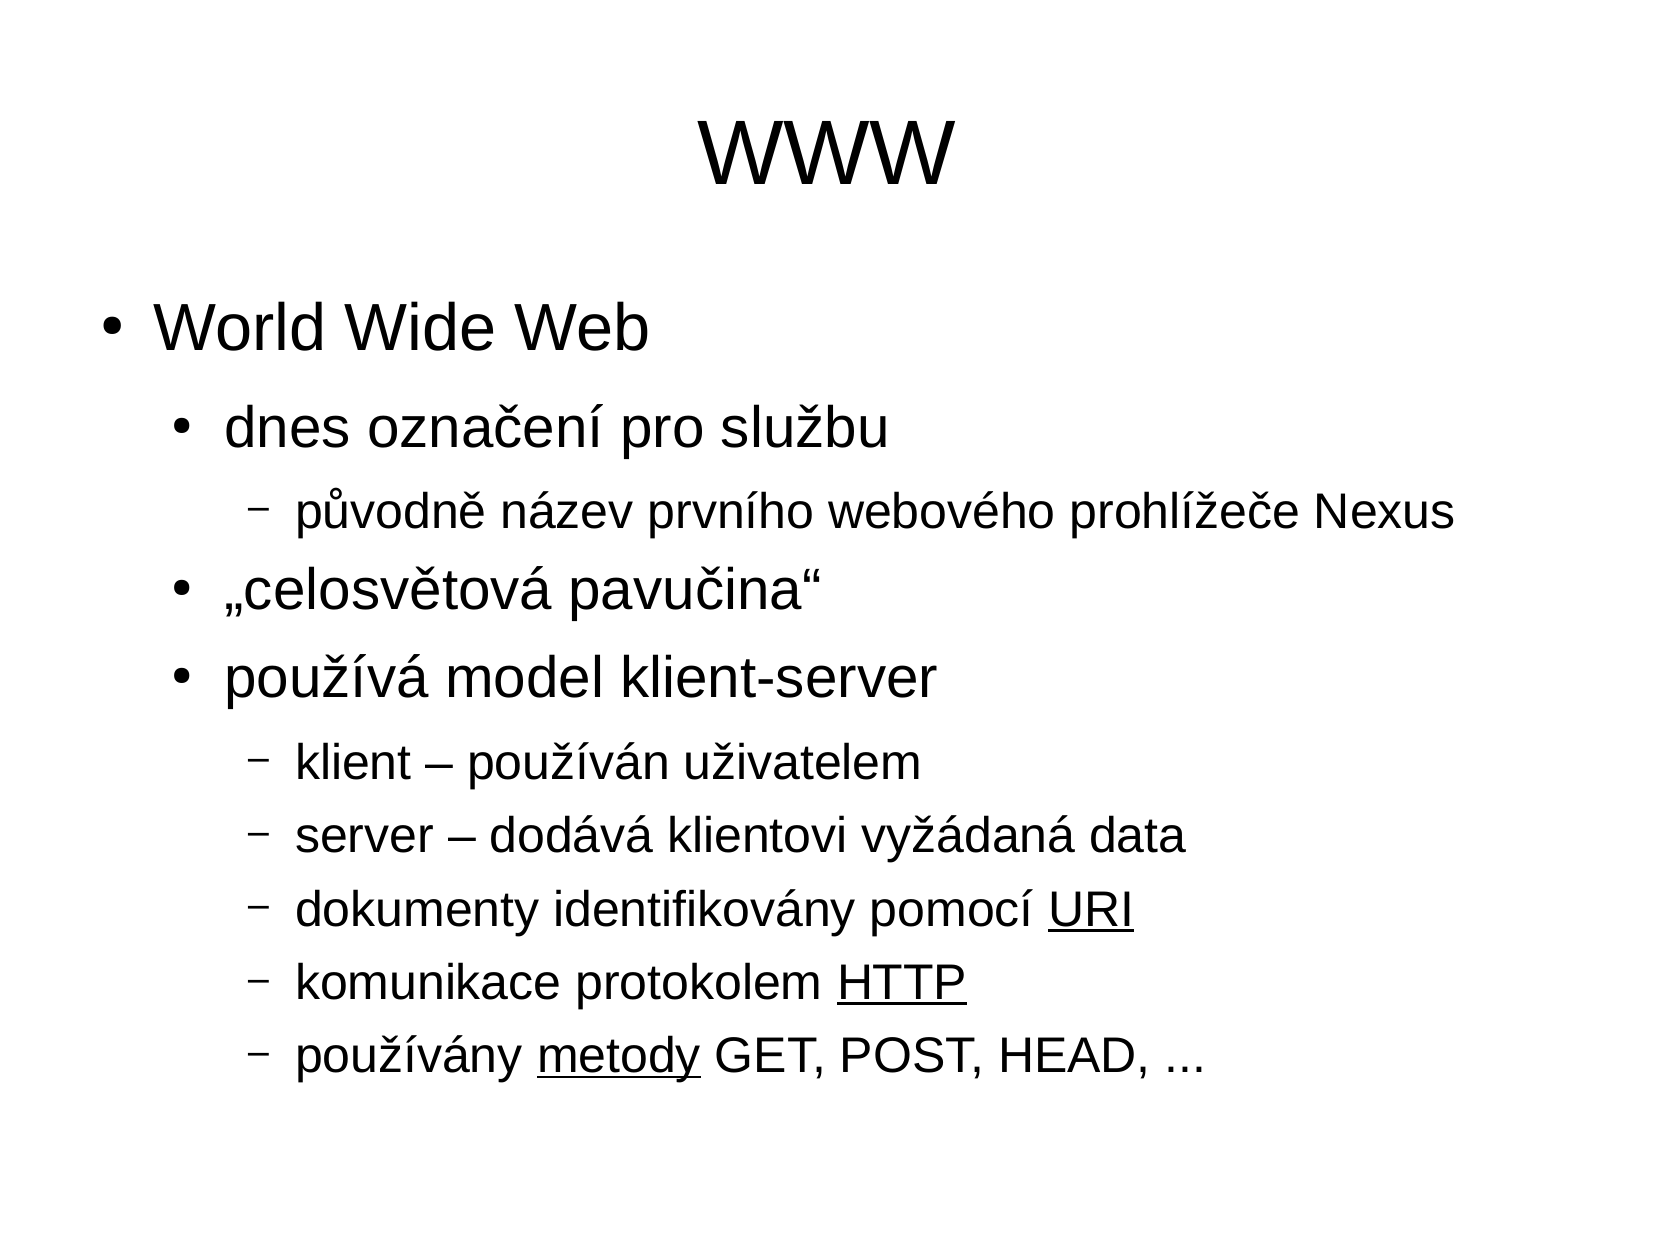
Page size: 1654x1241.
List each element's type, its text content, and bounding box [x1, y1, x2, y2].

list World Wide Web dnes označení pro službu původně název prvního webového prohlížeče Nexus „celosvětová pavučina“ používá model klient-server klient – používán uživatelem server – dodává klientovi vyžádaná data dokumenty identifikovány pomocí URI komunikace protokolem HTTP používány metody GET, POST, HEAD, ... [82, 290, 1571, 1094]
title WWW [82, 56, 1571, 250]
